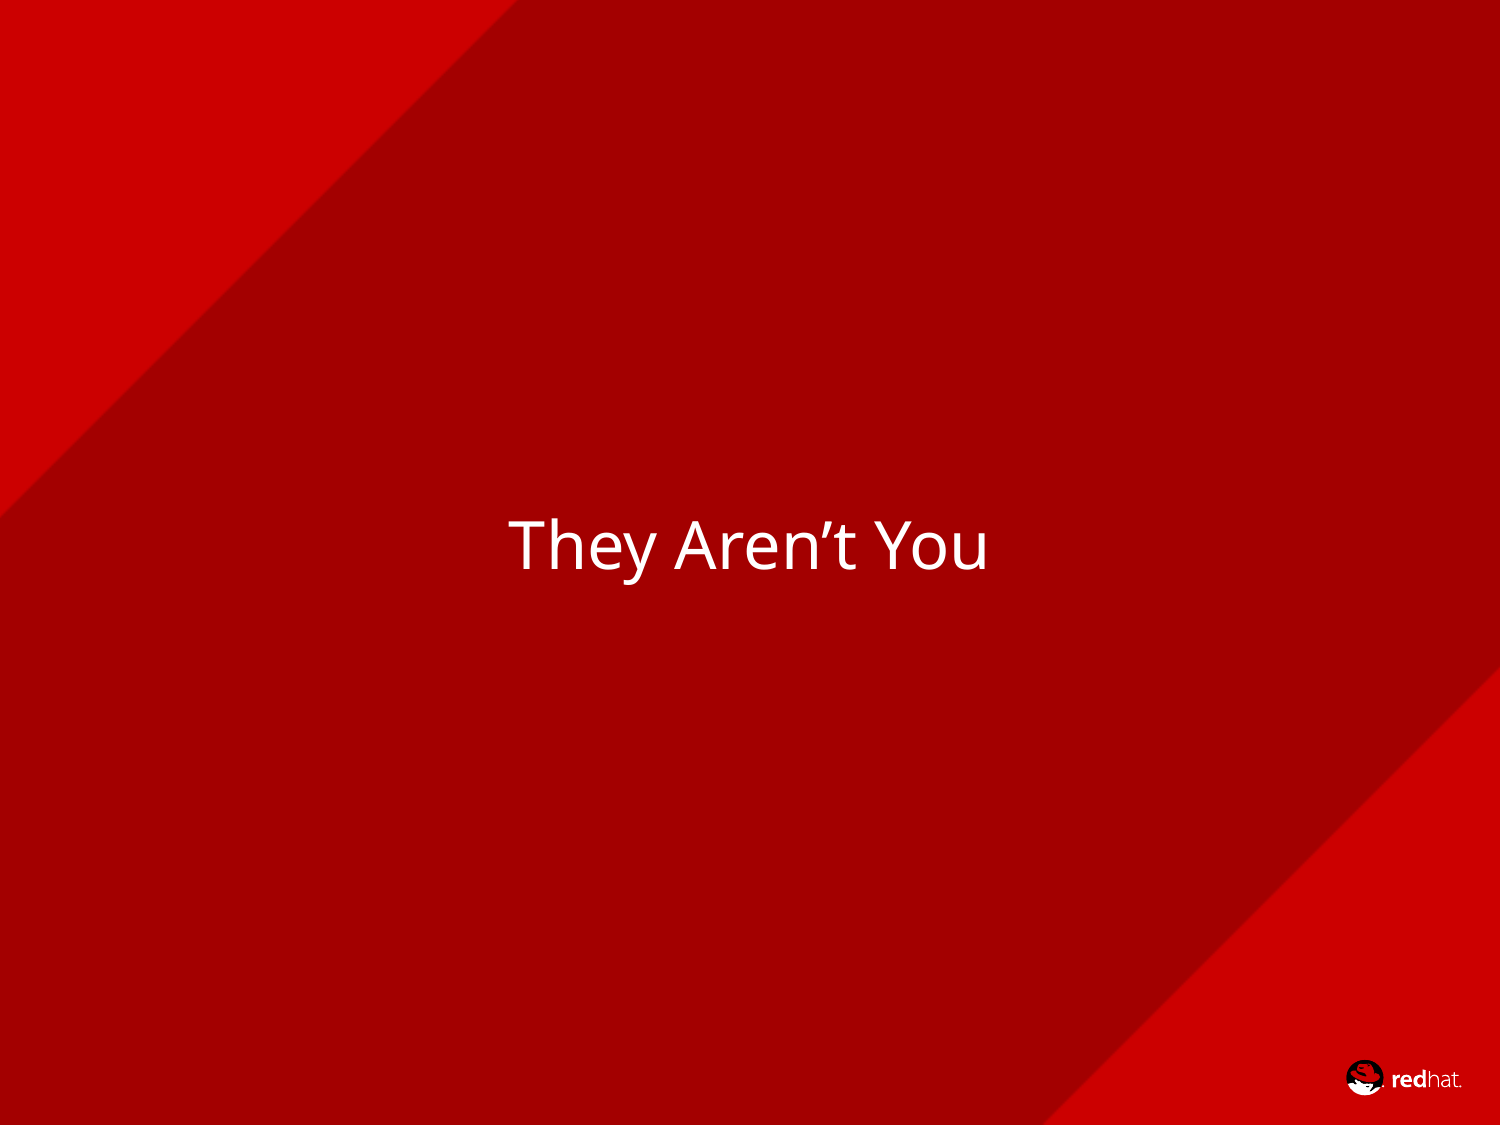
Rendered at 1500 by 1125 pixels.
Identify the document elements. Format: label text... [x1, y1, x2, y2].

title They Aren’t You [112, 440, 1388, 648]
picture [0, 0, 1500, 1125]
